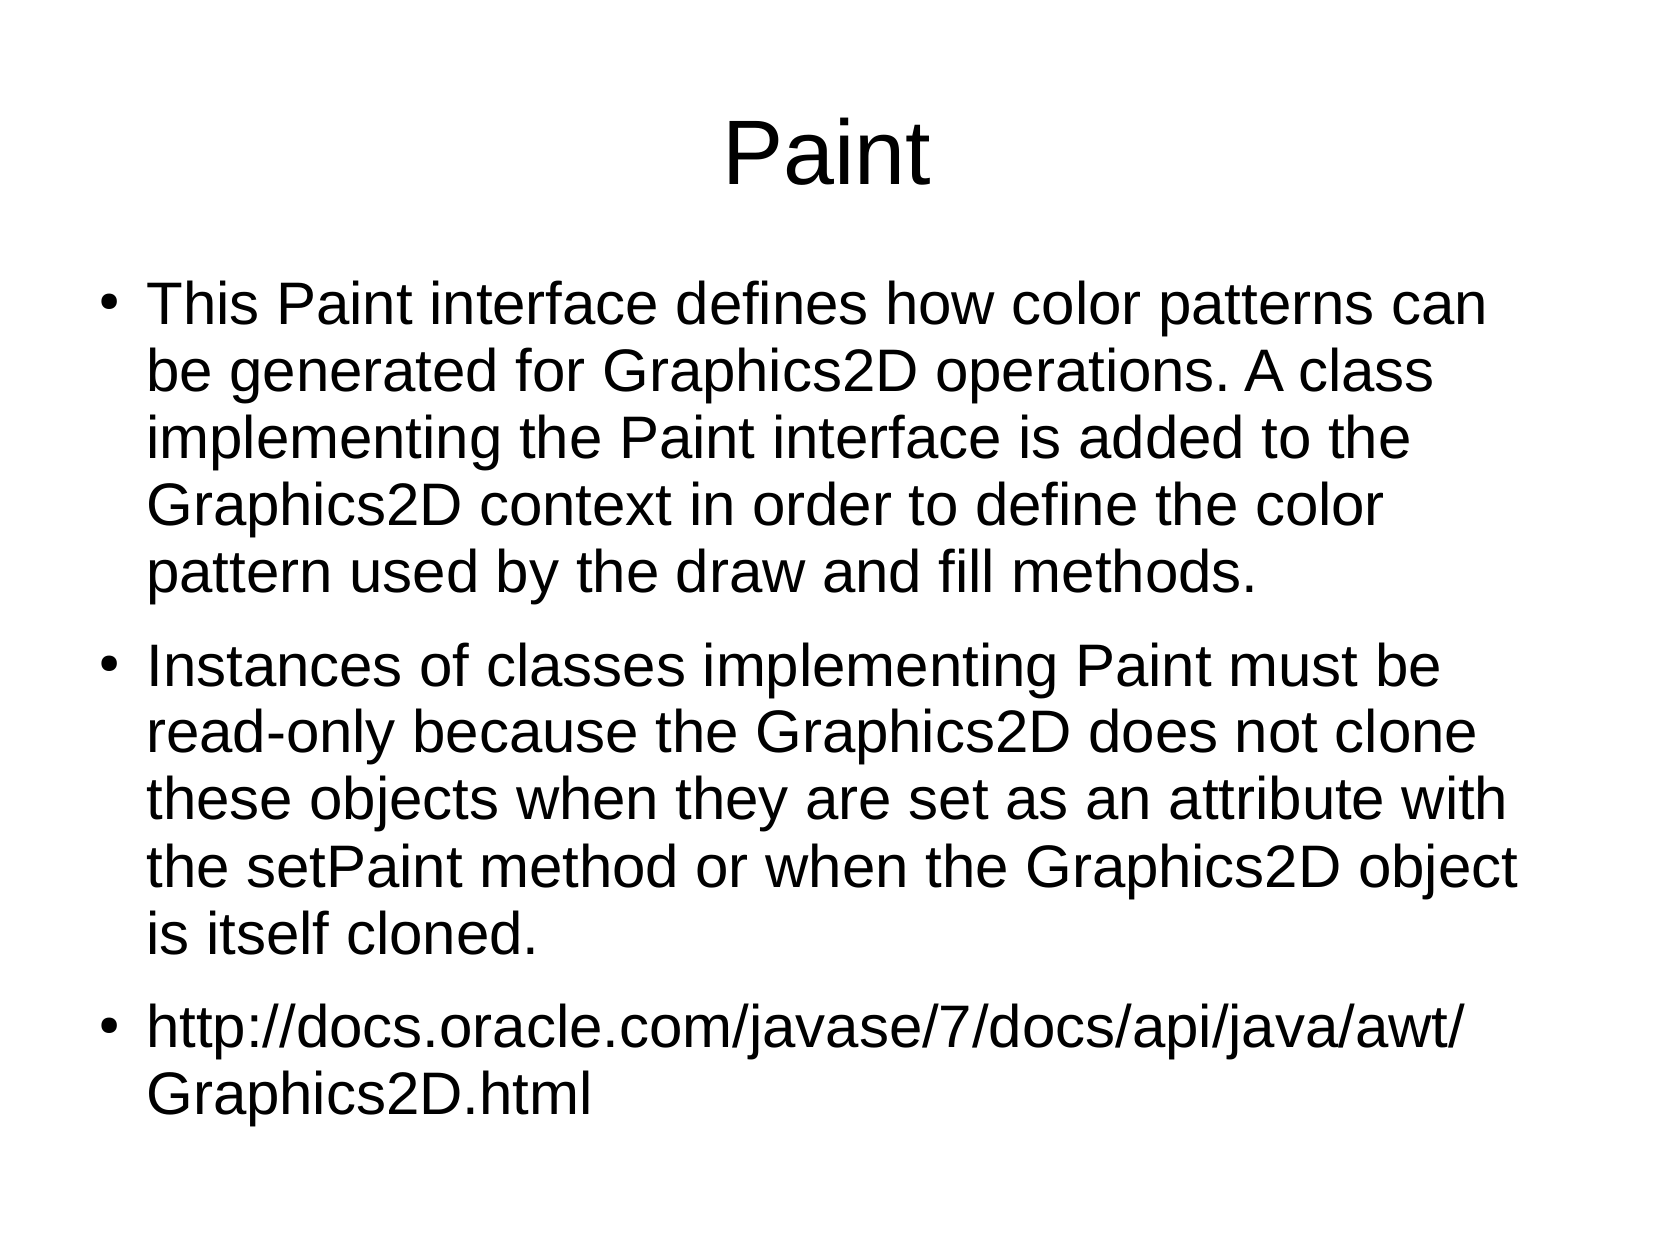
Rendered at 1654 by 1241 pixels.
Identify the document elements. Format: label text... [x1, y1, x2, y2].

title Paint [82, 49, 1571, 257]
list This Paint interface defines how color patterns can be generated for Graphics2D operations. A class implementing the Paint interface is added to the Graphics2D context in order to define the color pattern used by the draw and fill methods. Instances of classes implementing Paint must be read-only because the Graphics2D does not clone these objects when they are set as an attribute with the setPaint method or when the Graphics2D object is itself cloned. http://docs.oracle.com/javase/7/docs/api/java/awt/Graphics2D.html [82, 270, 1571, 1135]
